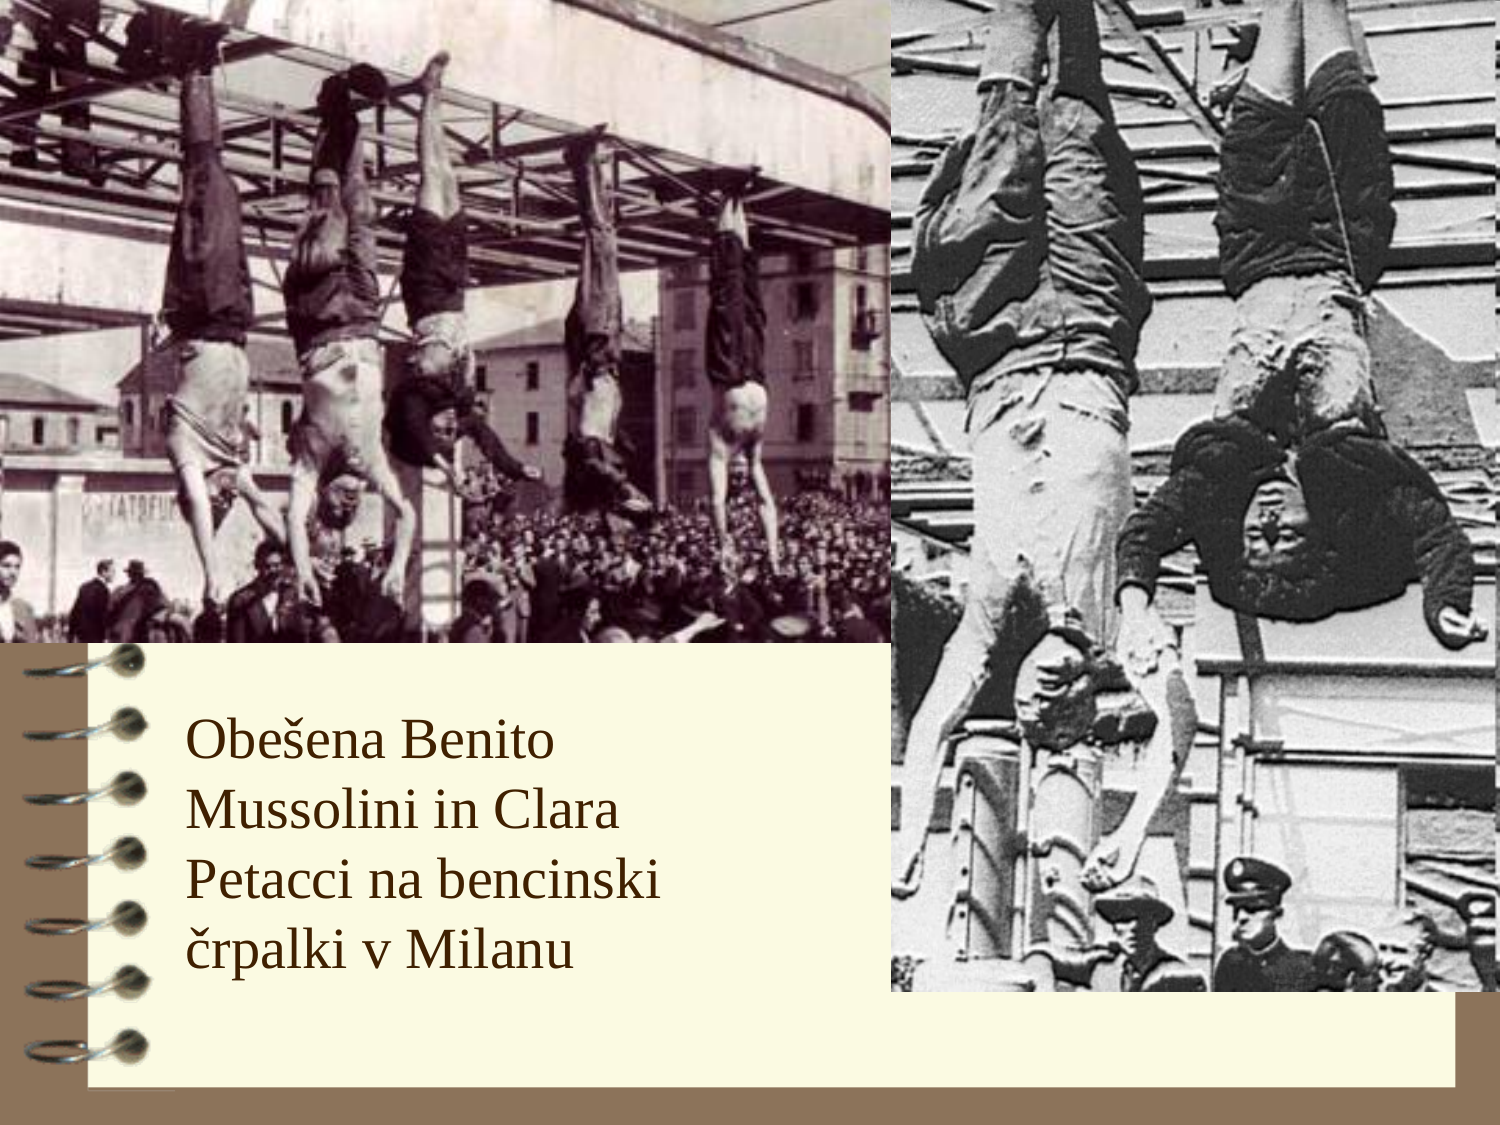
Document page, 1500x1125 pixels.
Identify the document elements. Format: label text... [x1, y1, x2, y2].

picture [0, 0, 1500, 1125]
text_box Obešena Benito Mussolini in Clara Petacci na bencinski črpalki v Milanu [171, 692, 774, 988]
